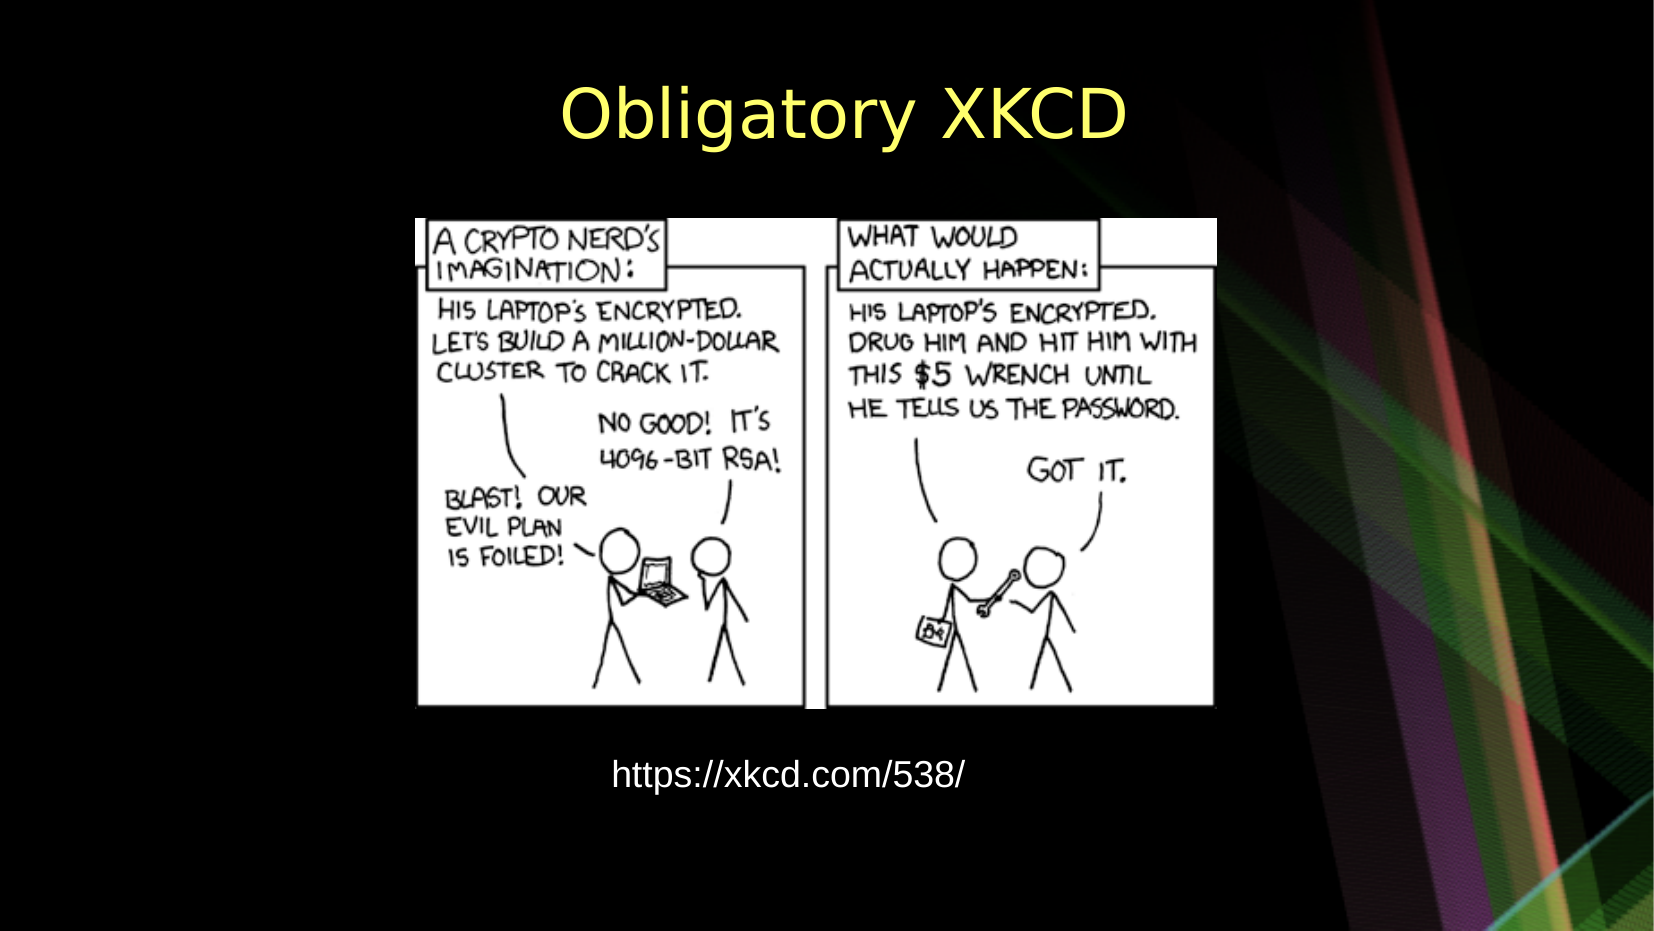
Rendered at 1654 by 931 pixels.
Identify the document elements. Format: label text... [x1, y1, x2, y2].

title Obligatory XKCD [82, 37, 1607, 193]
text_box https://xkcd.com/538/ [596, 746, 981, 804]
picture [0, 0, 1654, 931]
